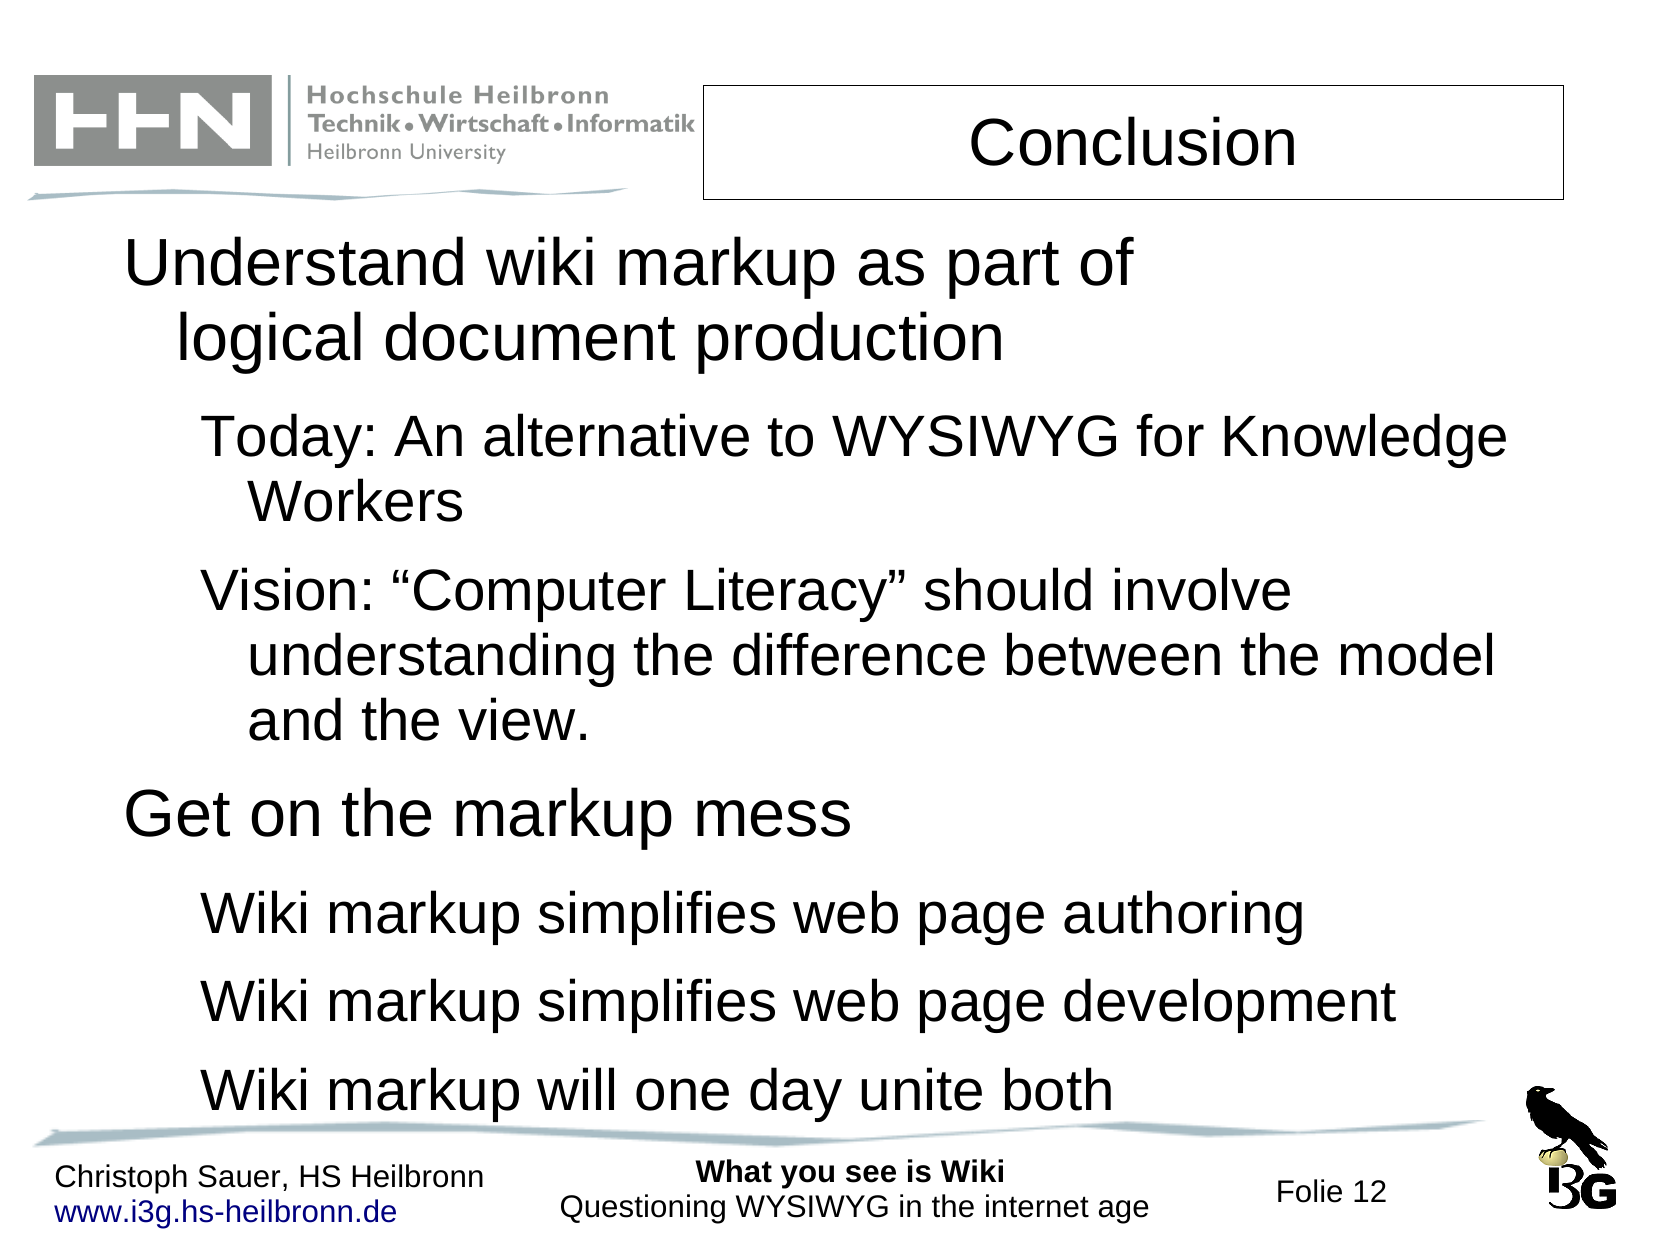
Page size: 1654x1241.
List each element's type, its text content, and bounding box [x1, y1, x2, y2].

title Conclusion [703, 85, 1564, 200]
picture [31, 1120, 1490, 1152]
list Understand wiki markup as part of logical document production Today: An alternative to WYSIWYG for Knowledge Workers Vision: “Computer Literacy” should involve understanding the difference between the model and the view. Get on the markup mess Wiki markup simplifies web page authoring Wiki markup simplifies web page development Wiki markup will one day unite both [105, 224, 1518, 1122]
picture [1526, 1086, 1616, 1209]
picture [26, 188, 629, 202]
picture [34, 75, 695, 166]
